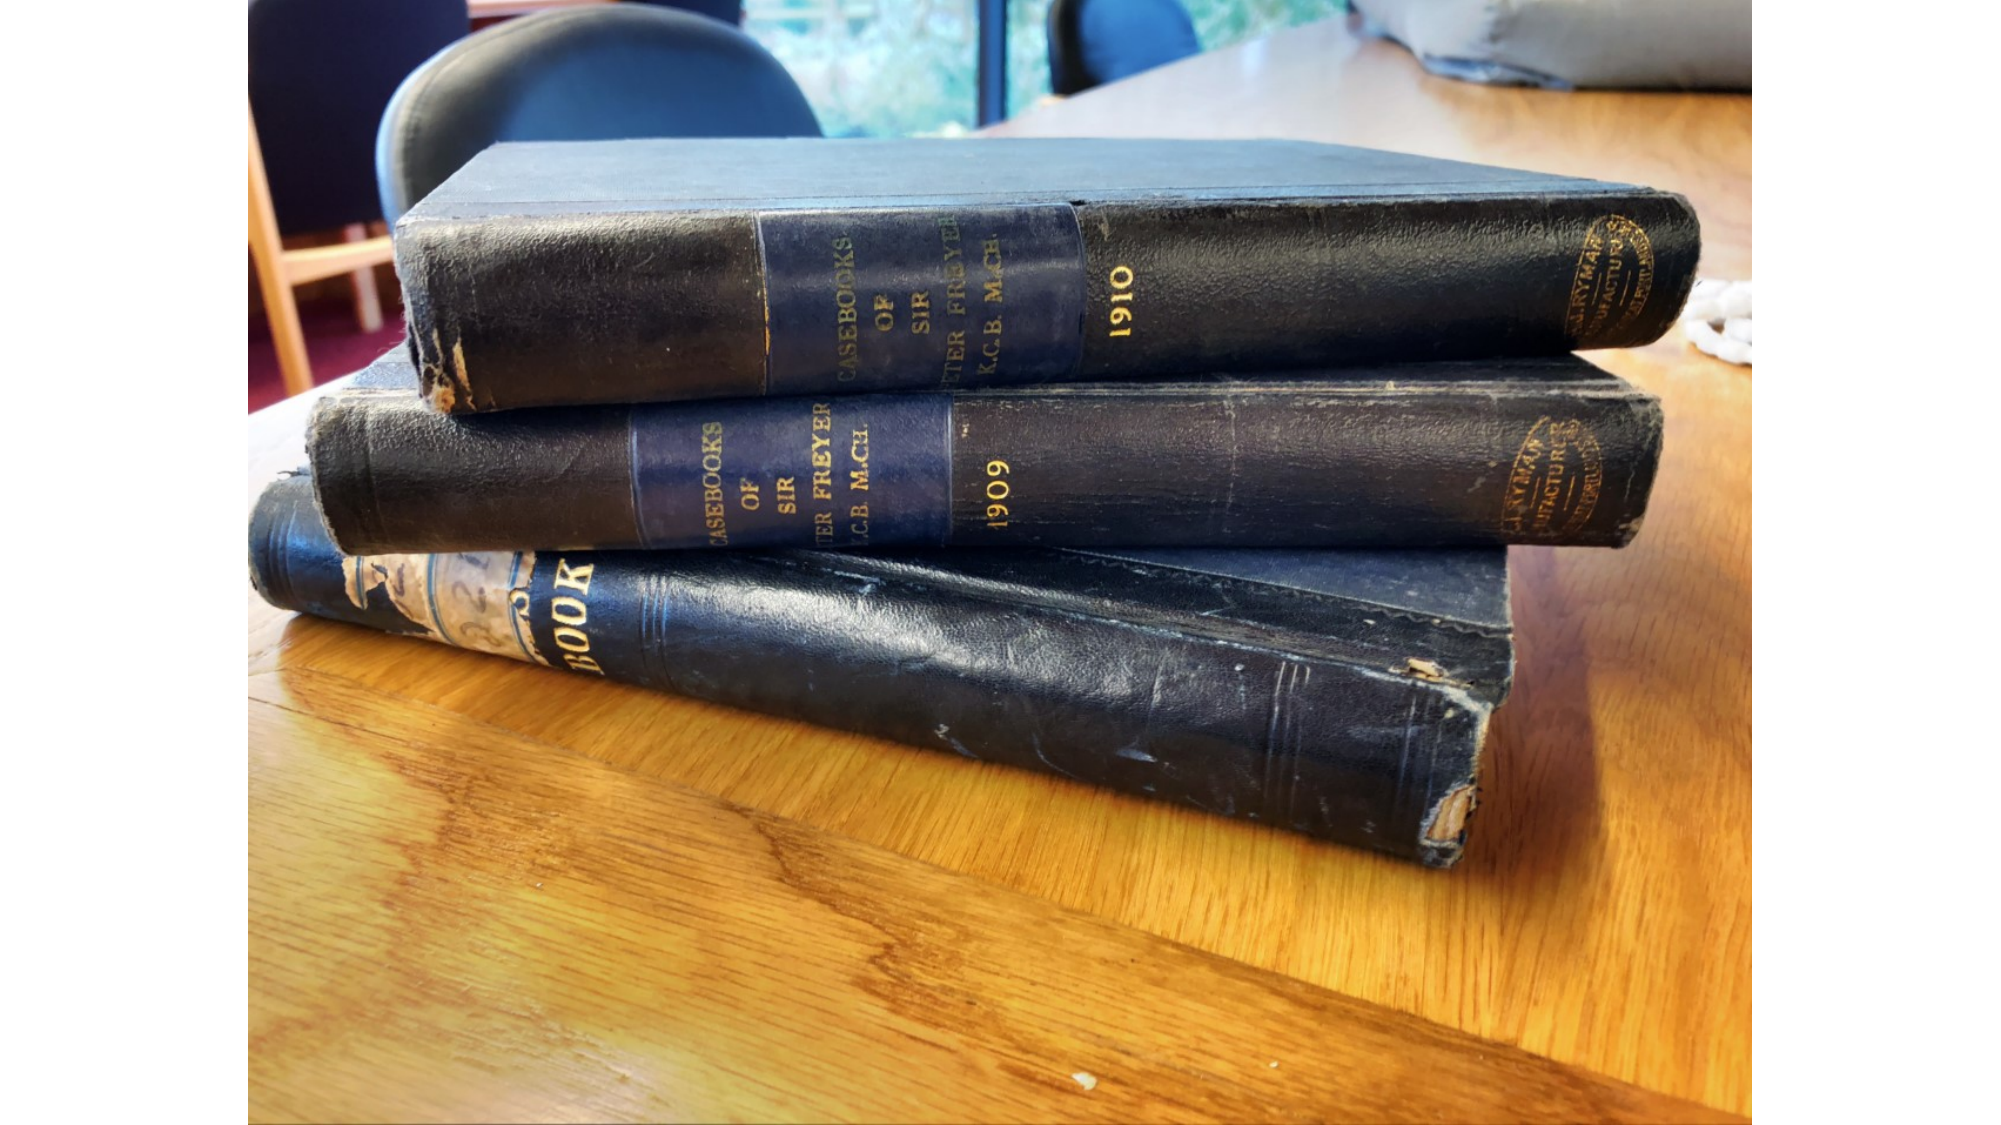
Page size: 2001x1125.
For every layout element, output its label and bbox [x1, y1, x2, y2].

picture [248, 0, 1752, 1125]
